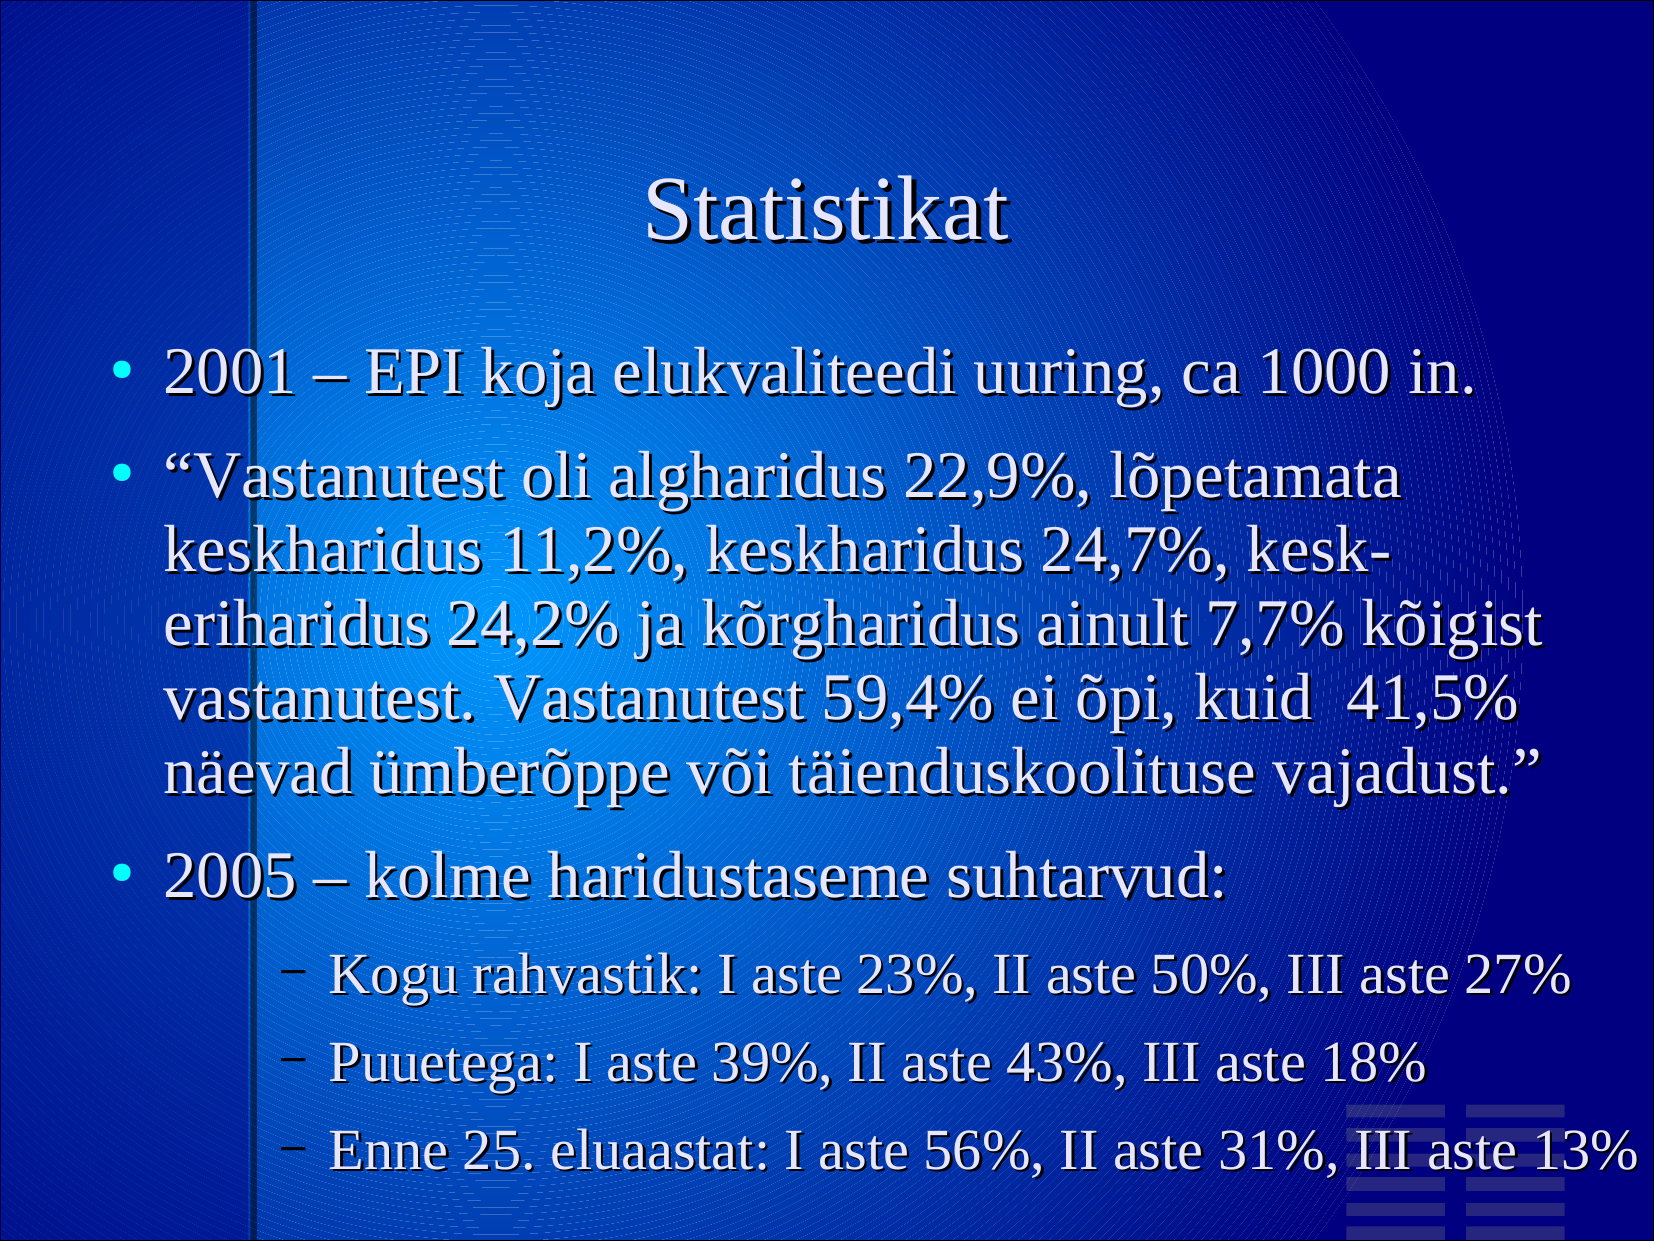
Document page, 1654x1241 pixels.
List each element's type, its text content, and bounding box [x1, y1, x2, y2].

list 2001 – EPI koja elukvaliteedi uuring, ca 1000 in. “Vastanutest oli algharidus 22,9%, lõpetamata keskharidus 11,2%, keskharidus 24,7%, kesk-eriharidus 24,2% ja kõrgharidus ainult 7,7% kõigist vastanutest. Vastanutest 59,4% ei õpi, kuid 41,5% näevad ümberõppe või täienduskoolituse vajadust.” 2005 – kolme haridustaseme suhtarvud: Kogu rahvastik: I aste 23%, II aste 50%, III aste 27% Puuetega: I aste 39%, II aste 43%, III aste 18% Enne 25. eluaastat: I aste 56%, II aste 31%, III aste 13% [92, 334, 1654, 1182]
title Statistikat [119, 104, 1533, 313]
